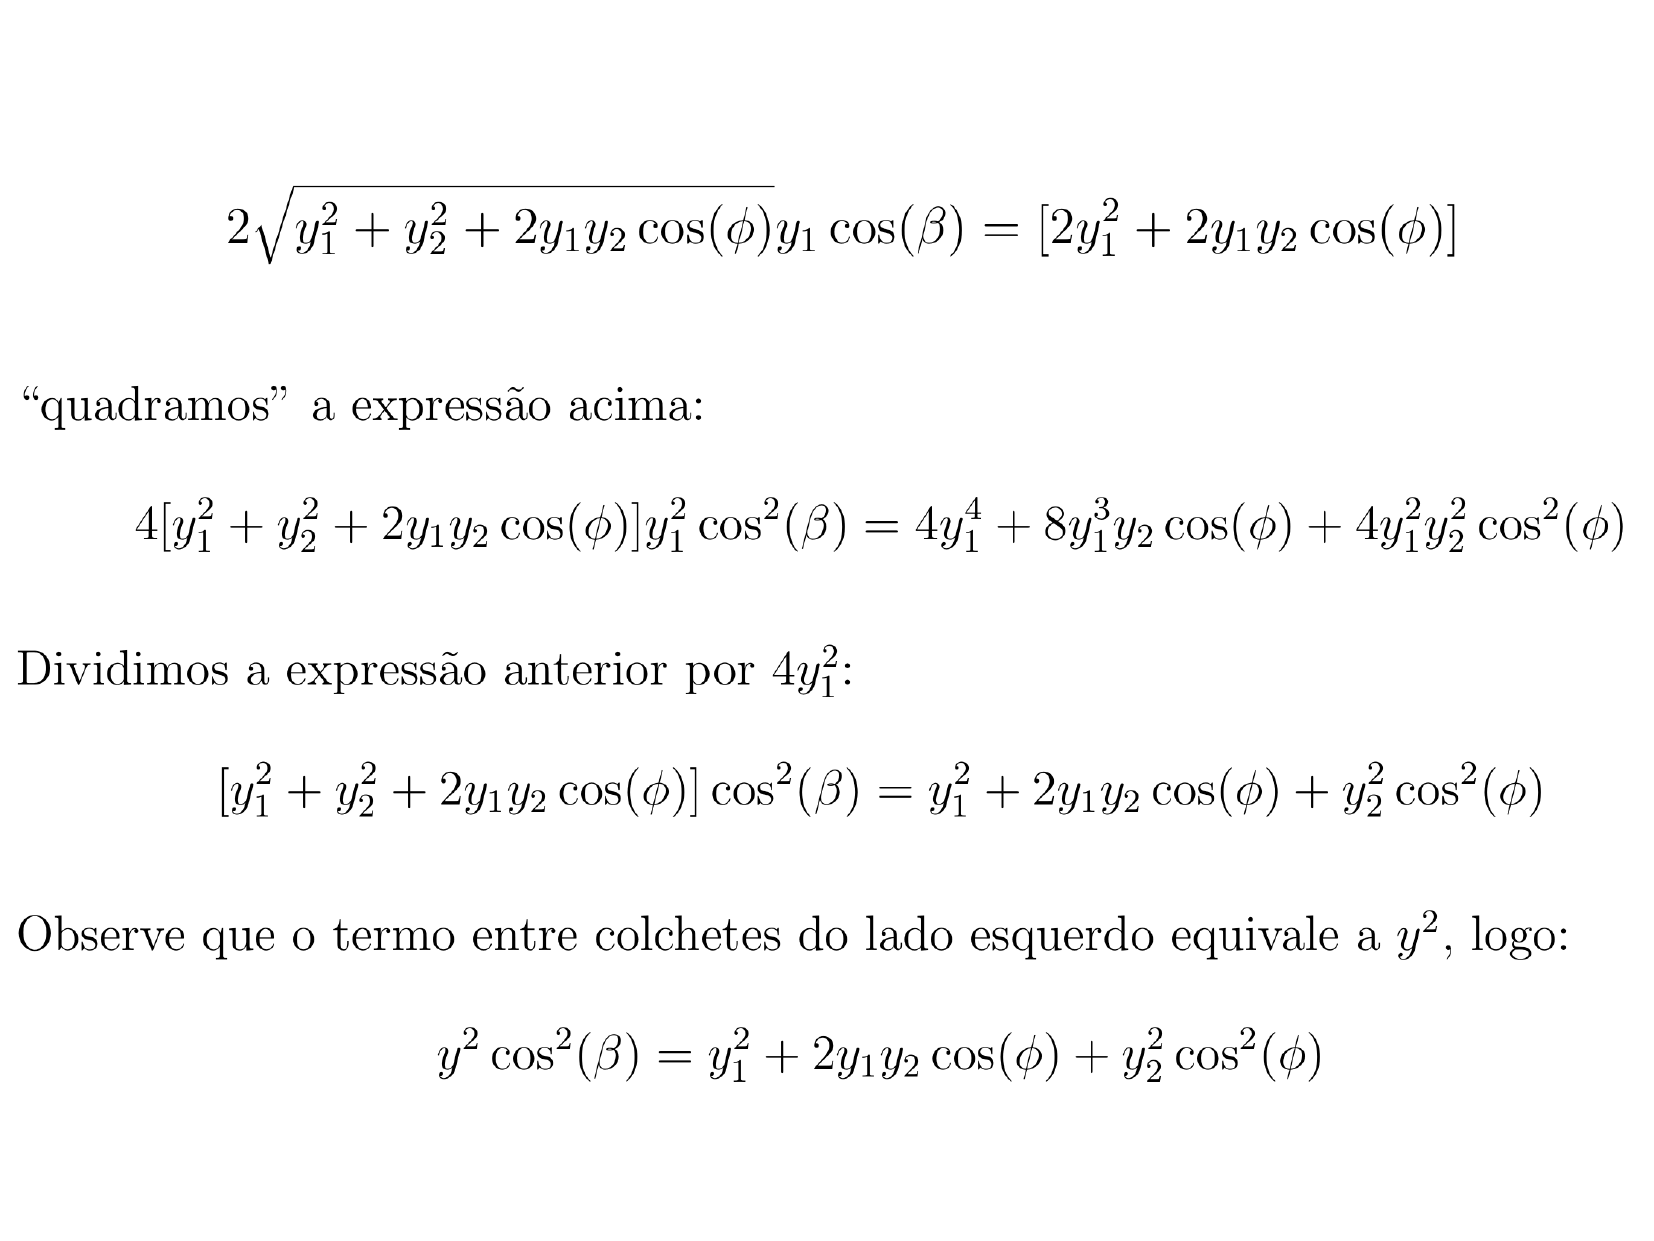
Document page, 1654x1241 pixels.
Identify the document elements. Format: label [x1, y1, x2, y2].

picture [212, 157, 1477, 291]
picture [0, 357, 1654, 1115]
